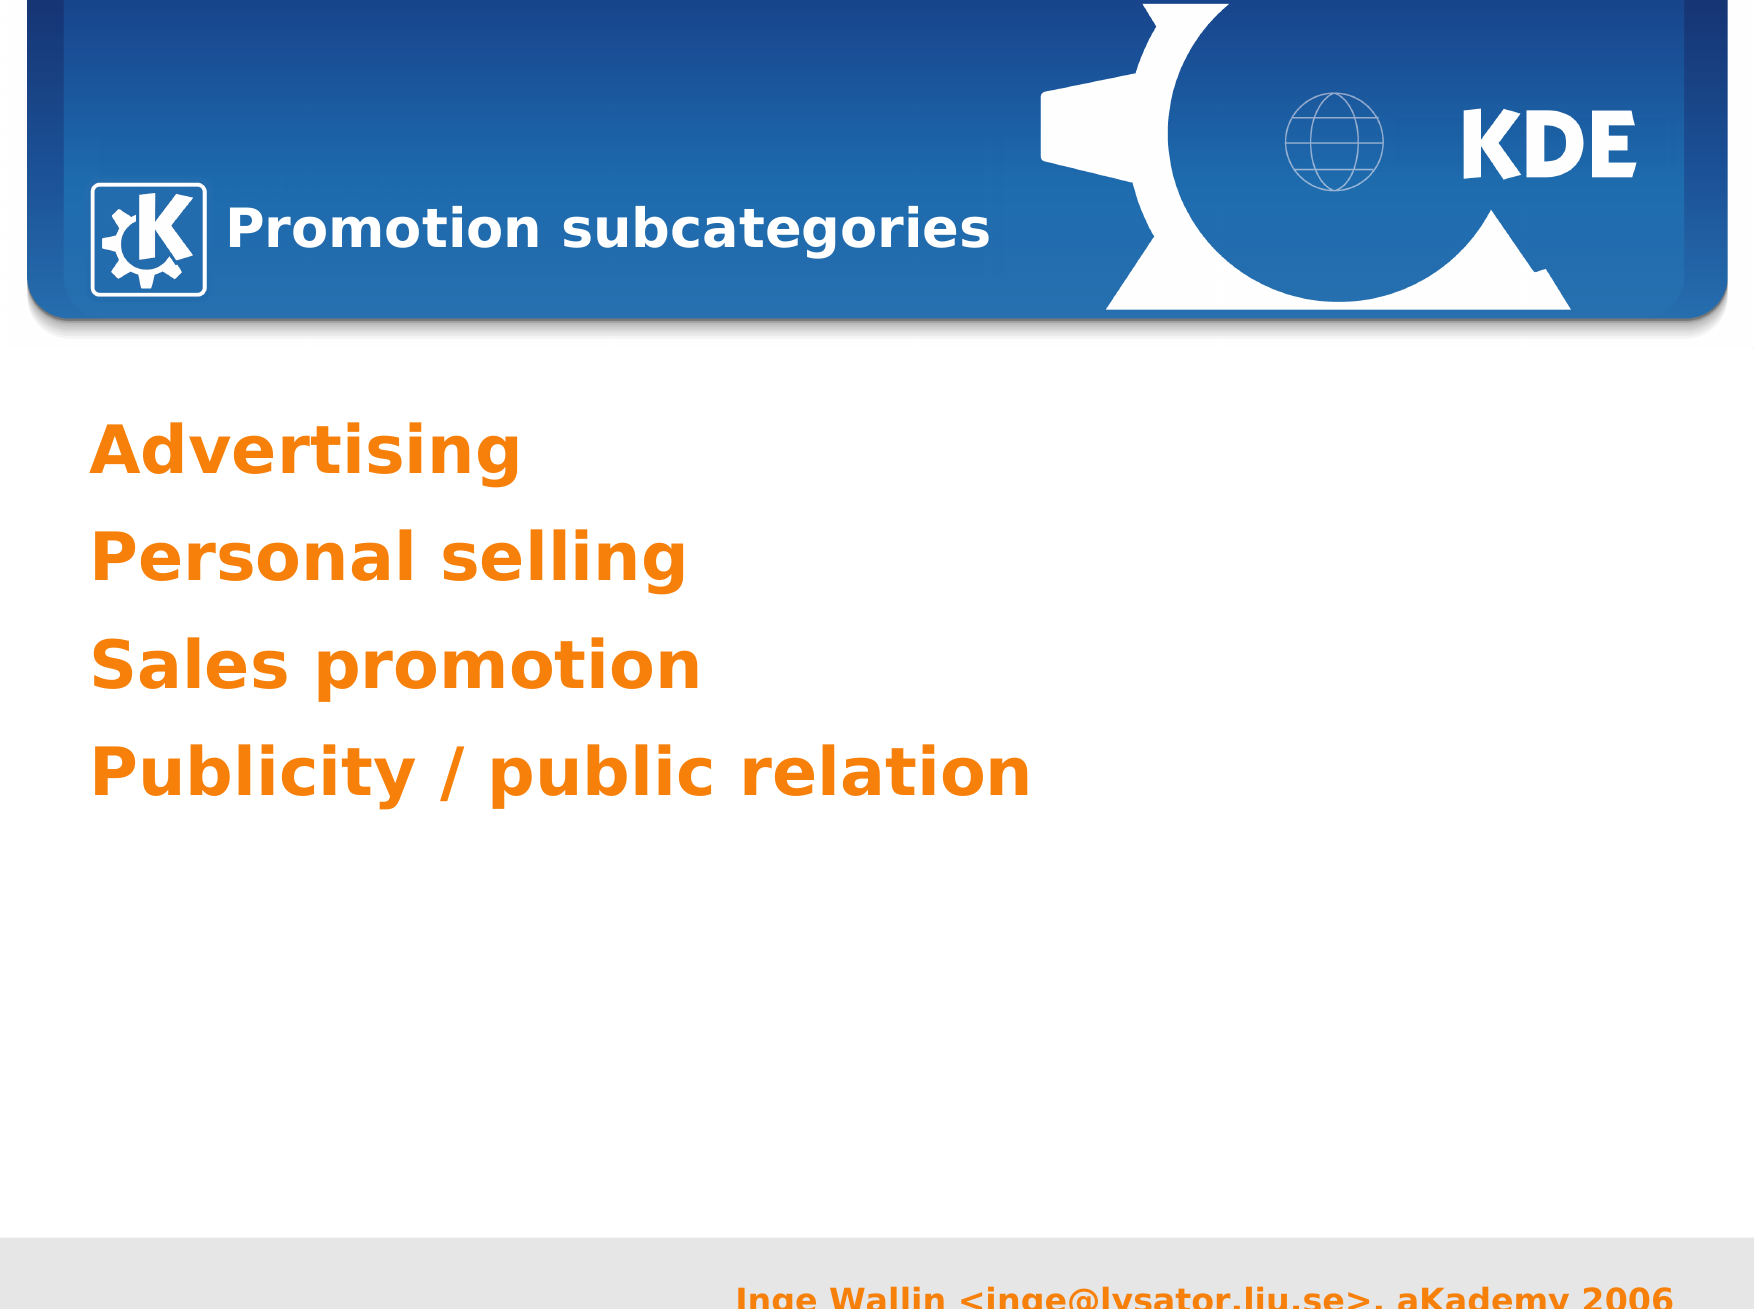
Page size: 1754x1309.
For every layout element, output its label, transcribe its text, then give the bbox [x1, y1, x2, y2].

title Promotion subcategories [225, 187, 1126, 271]
picture [0, 0, 1754, 349]
list Advertising Personal selling Sales promotion Publicity / public relation [71, 411, 1651, 1163]
